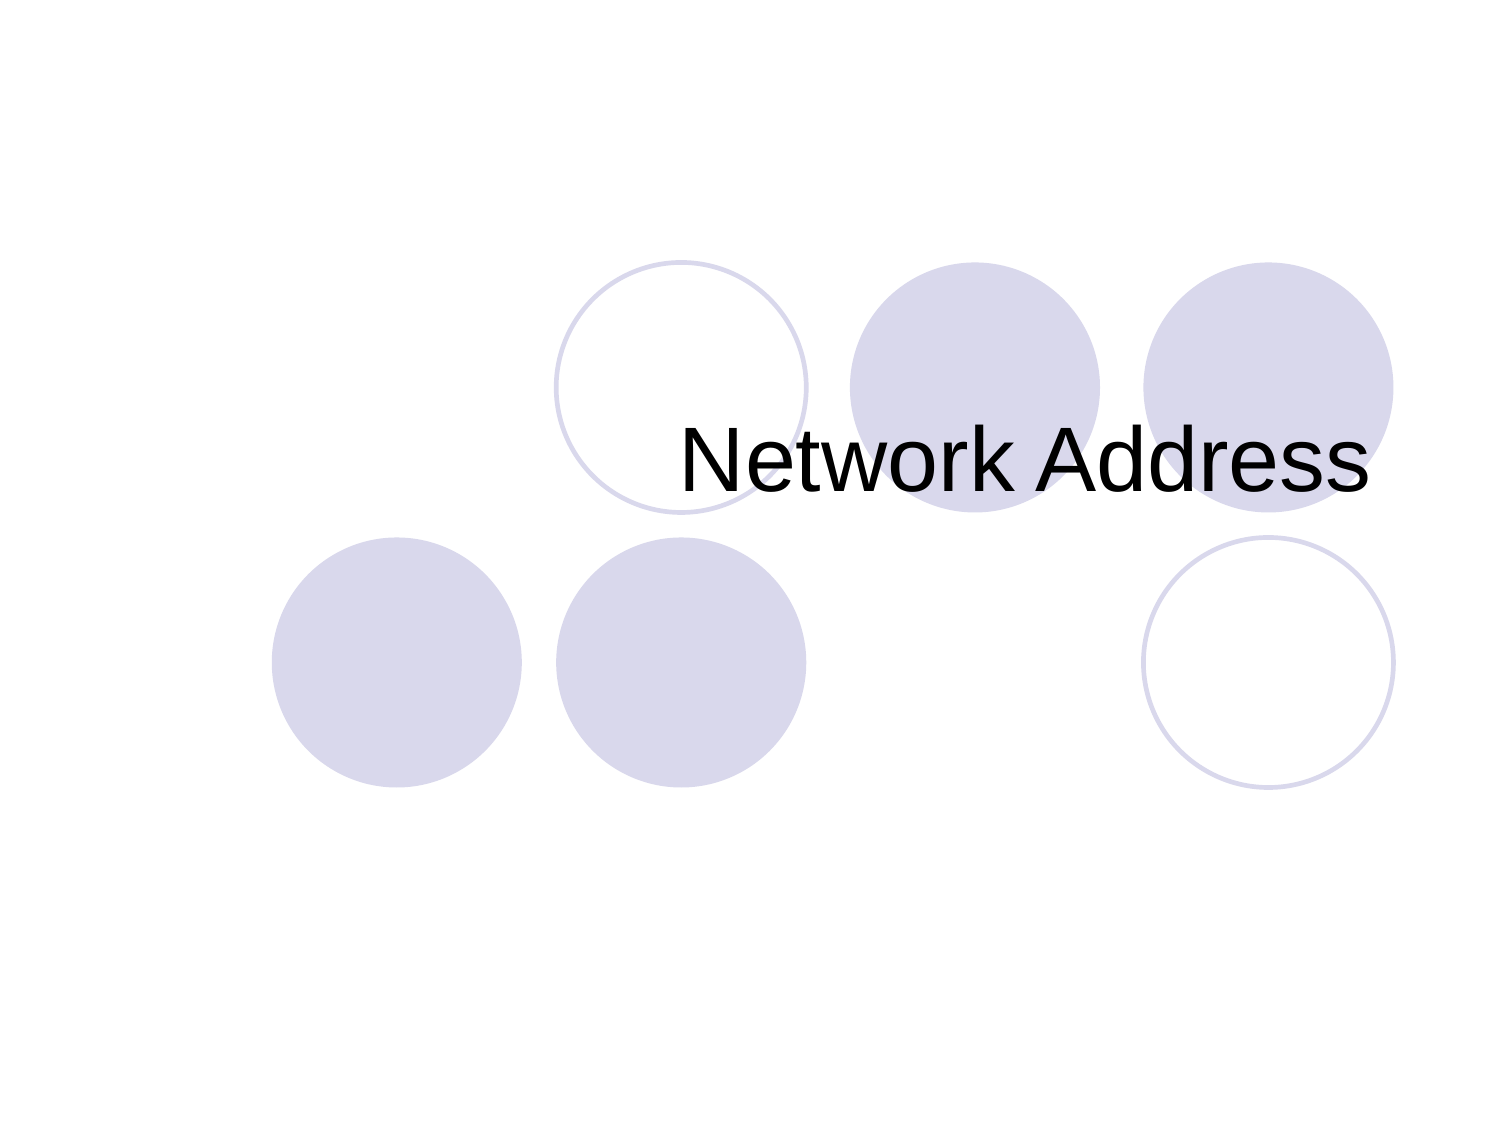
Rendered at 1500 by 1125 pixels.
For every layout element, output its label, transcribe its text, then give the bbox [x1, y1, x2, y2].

title Network Address [112, 199, 1388, 518]
